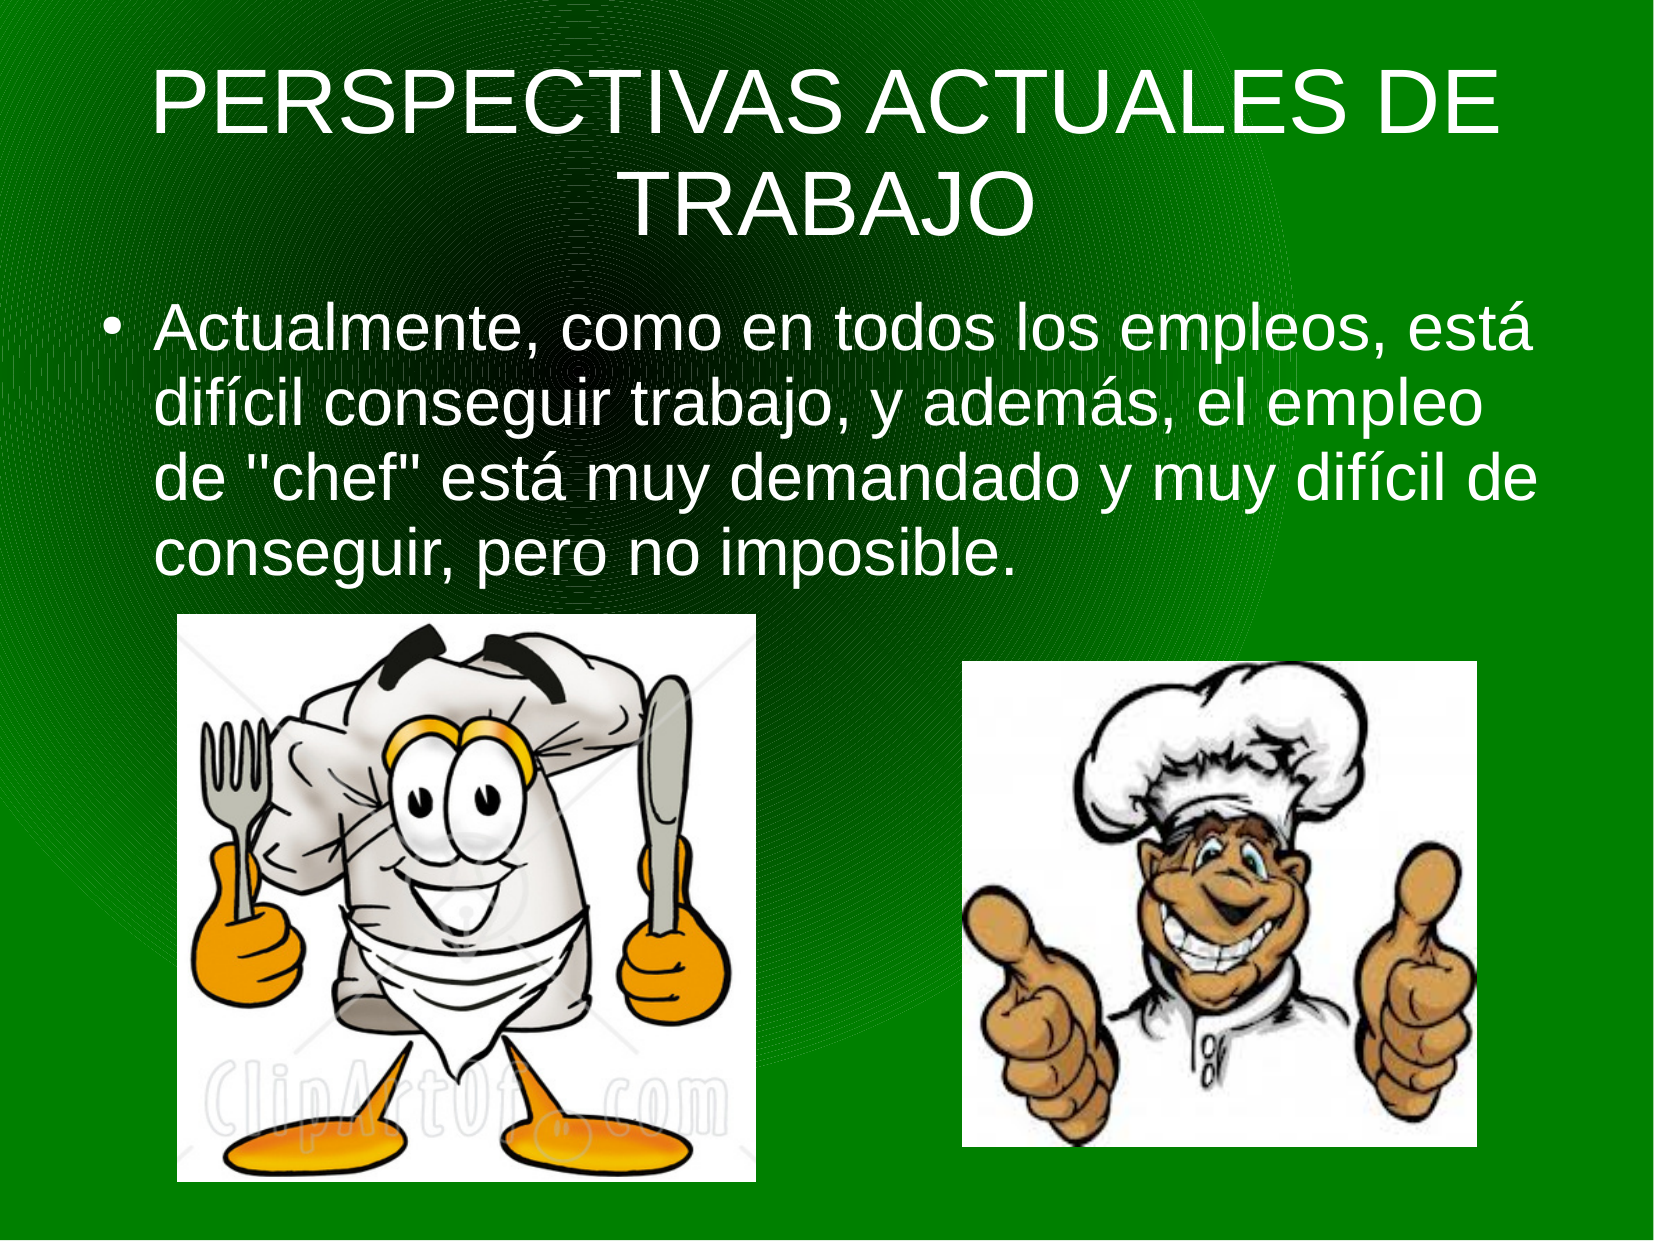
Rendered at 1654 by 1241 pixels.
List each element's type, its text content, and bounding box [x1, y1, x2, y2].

title PERSPECTIVAS ACTUALES DE TRABAJO [82, 49, 1571, 257]
list Actualmente, como en todos los empleos, está difícil conseguir trabajo, y además, el empleo de ''chef'' está muy demandado y muy difícil de conseguir, pero no imposible. [82, 290, 1571, 1109]
picture [962, 661, 1477, 1148]
picture [177, 614, 756, 1182]
